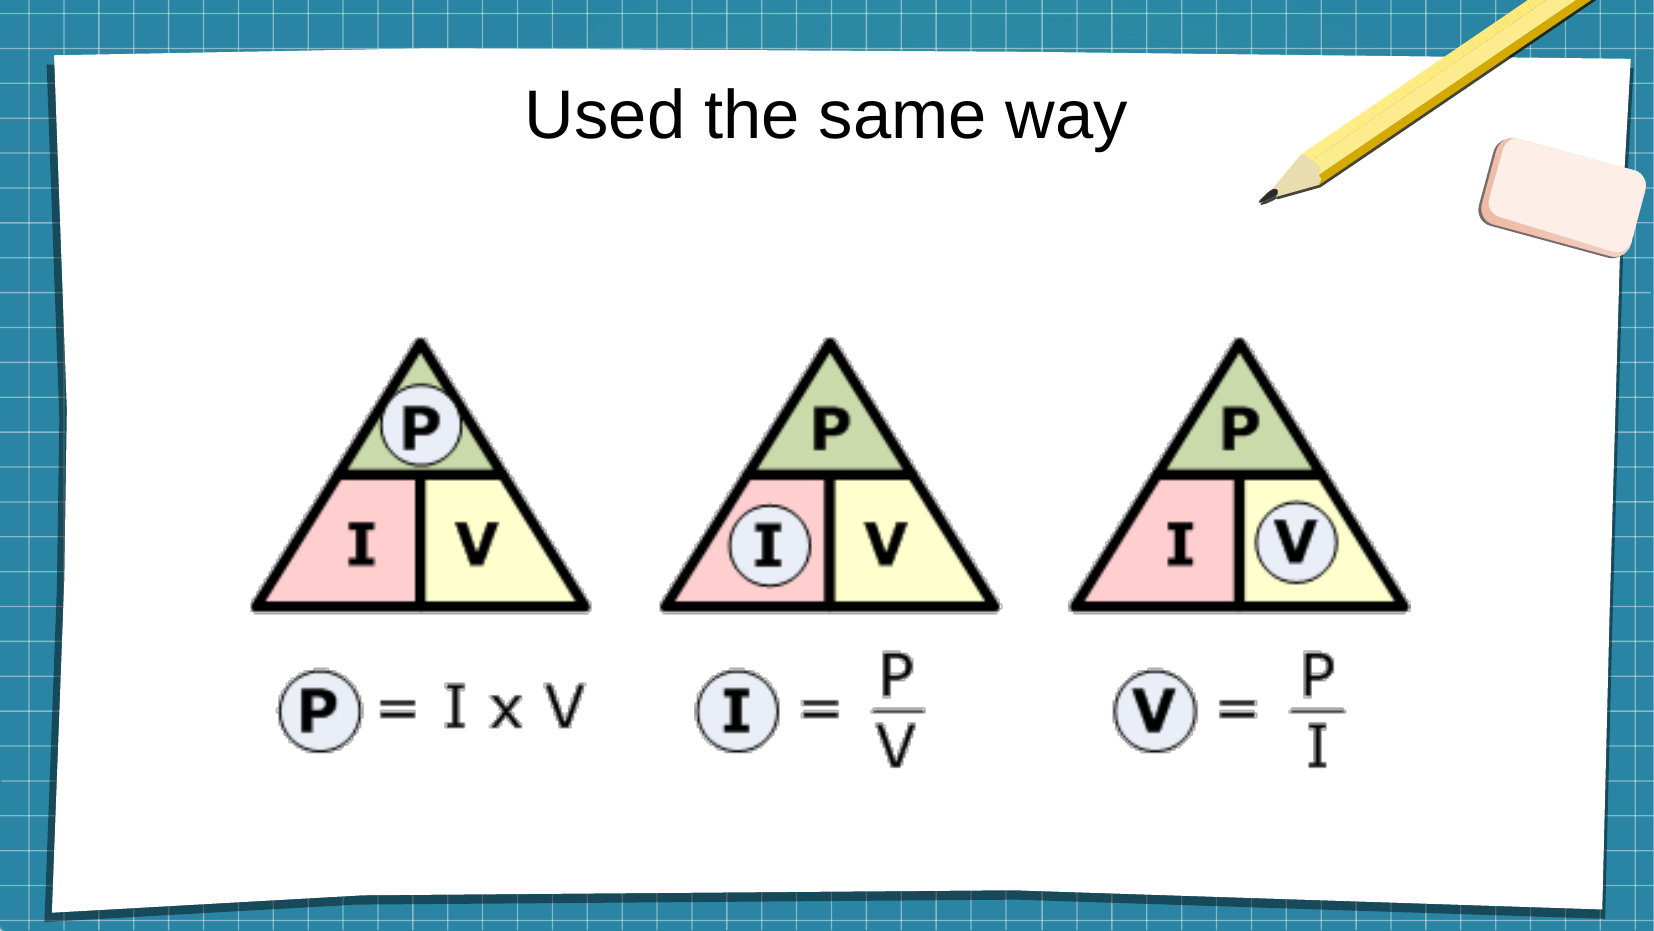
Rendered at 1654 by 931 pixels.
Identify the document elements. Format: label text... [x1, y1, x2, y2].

title Used the same way [82, 37, 1571, 193]
picture [250, 337, 1411, 788]
